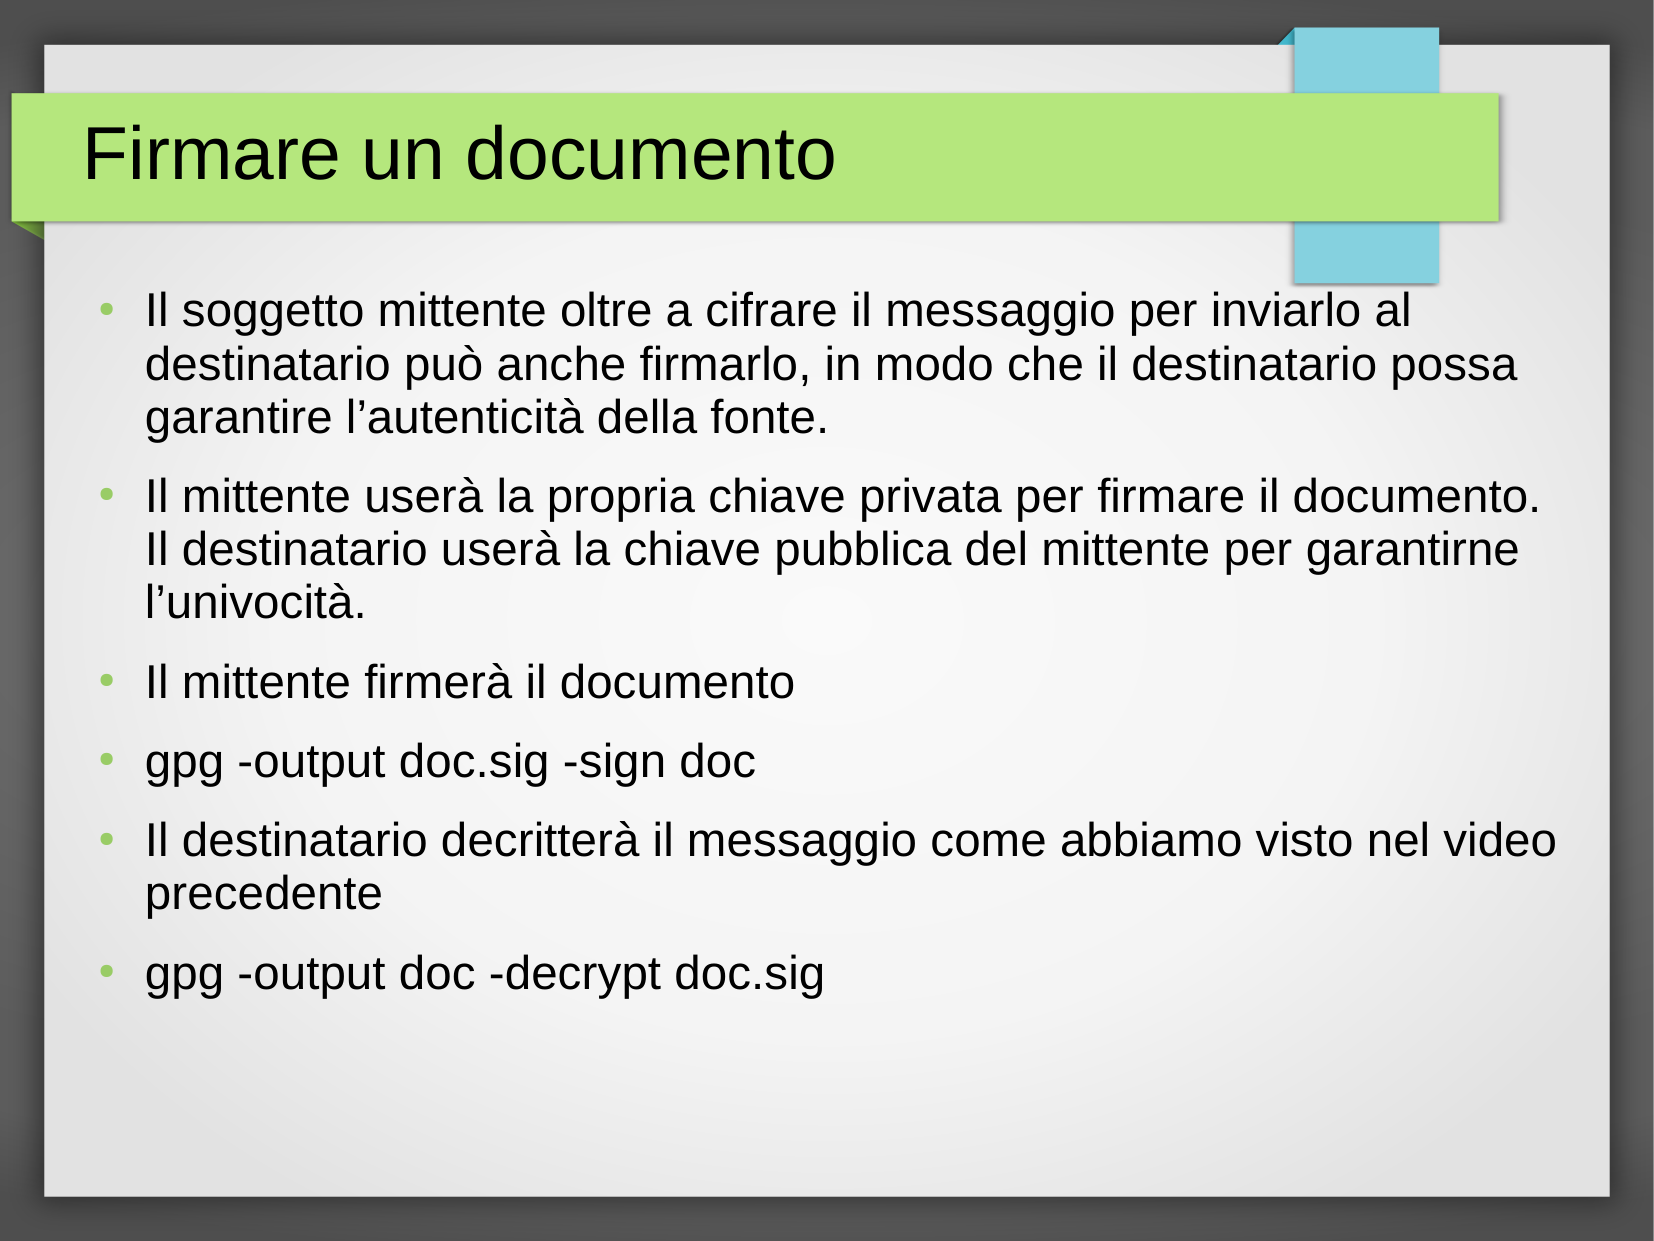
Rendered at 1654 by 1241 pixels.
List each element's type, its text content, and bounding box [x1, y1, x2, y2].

title Firmare un documento [82, 94, 1264, 213]
picture [0, 0, 1654, 1241]
list Il soggetto mittente oltre a cifrare il messaggio per inviarlo al destinatario può anche firmarlo, in modo che il destinatario possa garantire l’autenticità della fonte. Il mittente userà la propria chiave privata per firmare il documento. Il destinatario userà la chiave pubblica del mittente per garantirne l’univocità. Il mittente firmerà il documento gpg -output doc.sig -sign doc Il destinatario decritterà il messaggio come abbiamo visto nel video precedente gpg -output doc -decrypt doc.sig [82, 283, 1571, 1003]
